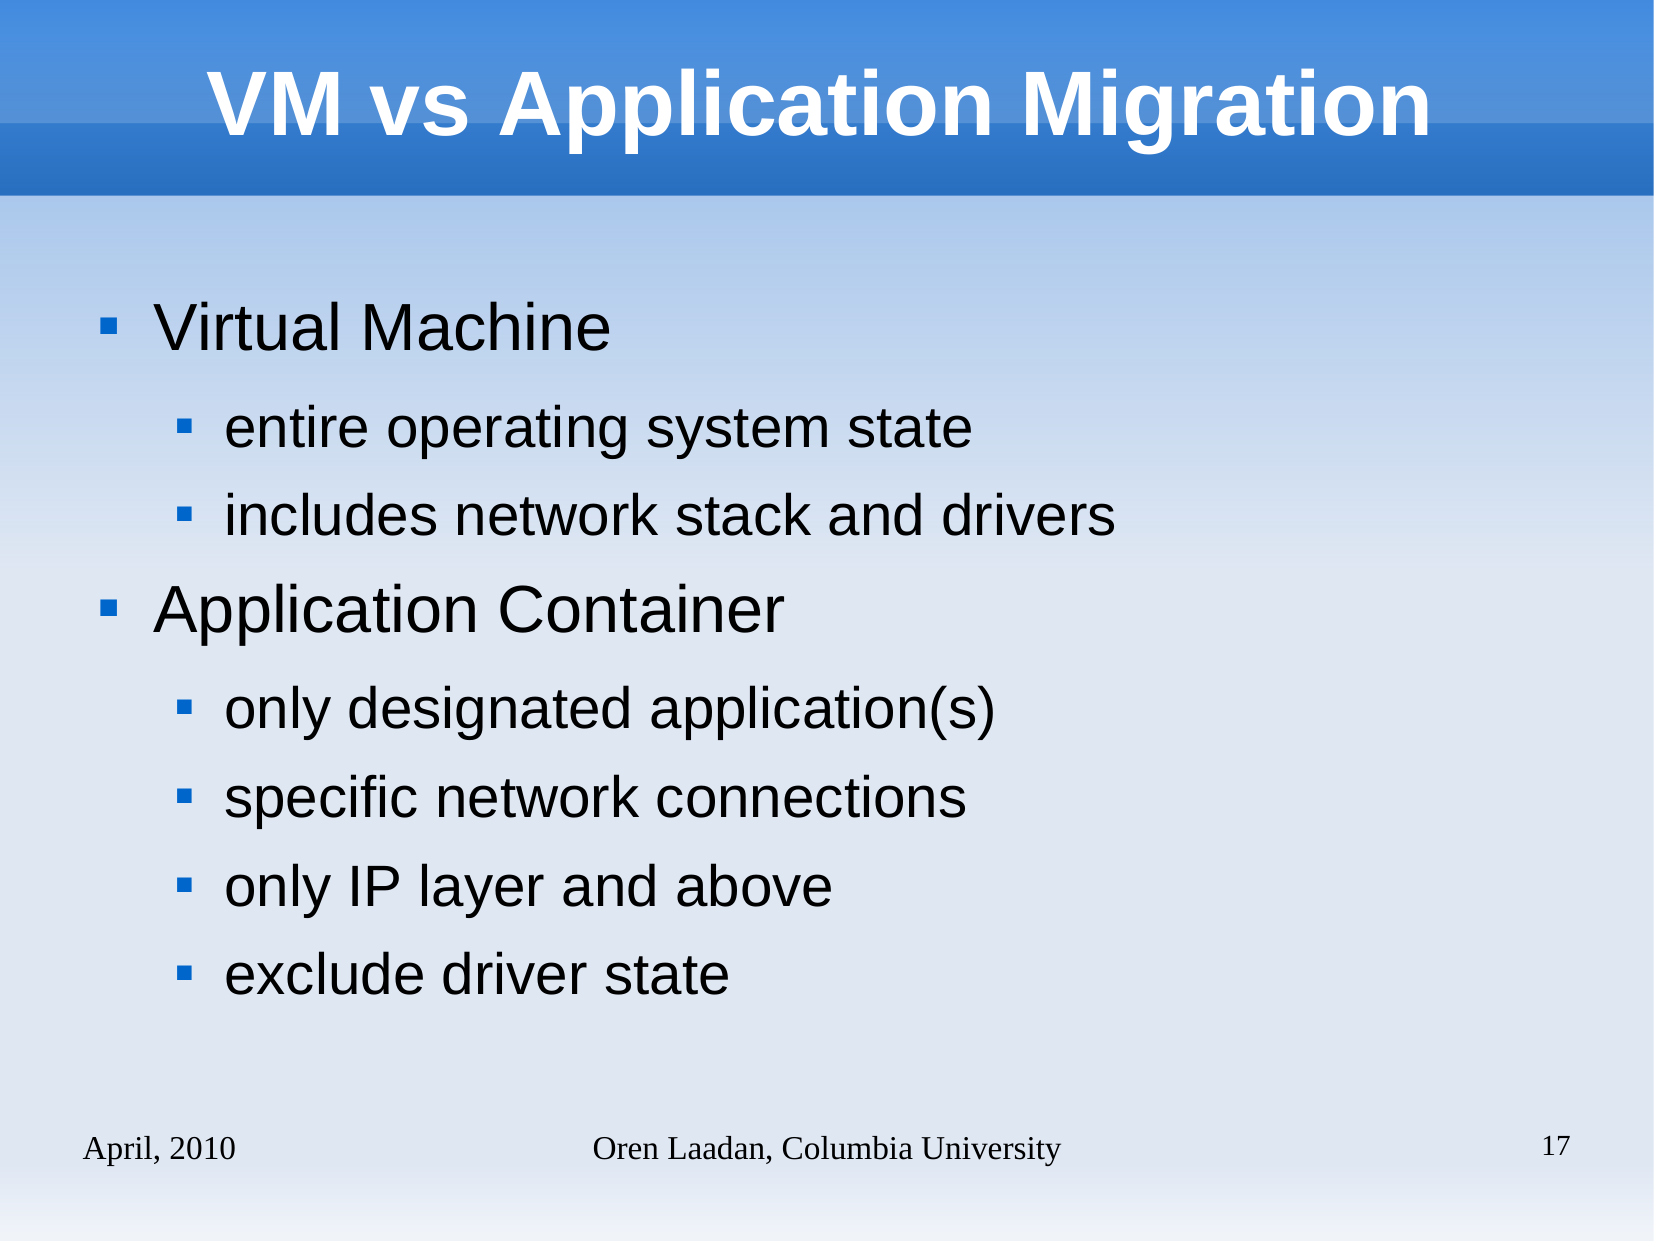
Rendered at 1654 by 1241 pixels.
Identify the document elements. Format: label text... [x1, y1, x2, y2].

list Virtual Machine entire operating system state includes network stack and drivers Application Container only designated application(s) specific network connections only IP layer and above exclude driver state [82, 290, 1571, 1094]
title VM vs Application Migration [76, 7, 1565, 200]
picture [0, 0, 1654, 1241]
